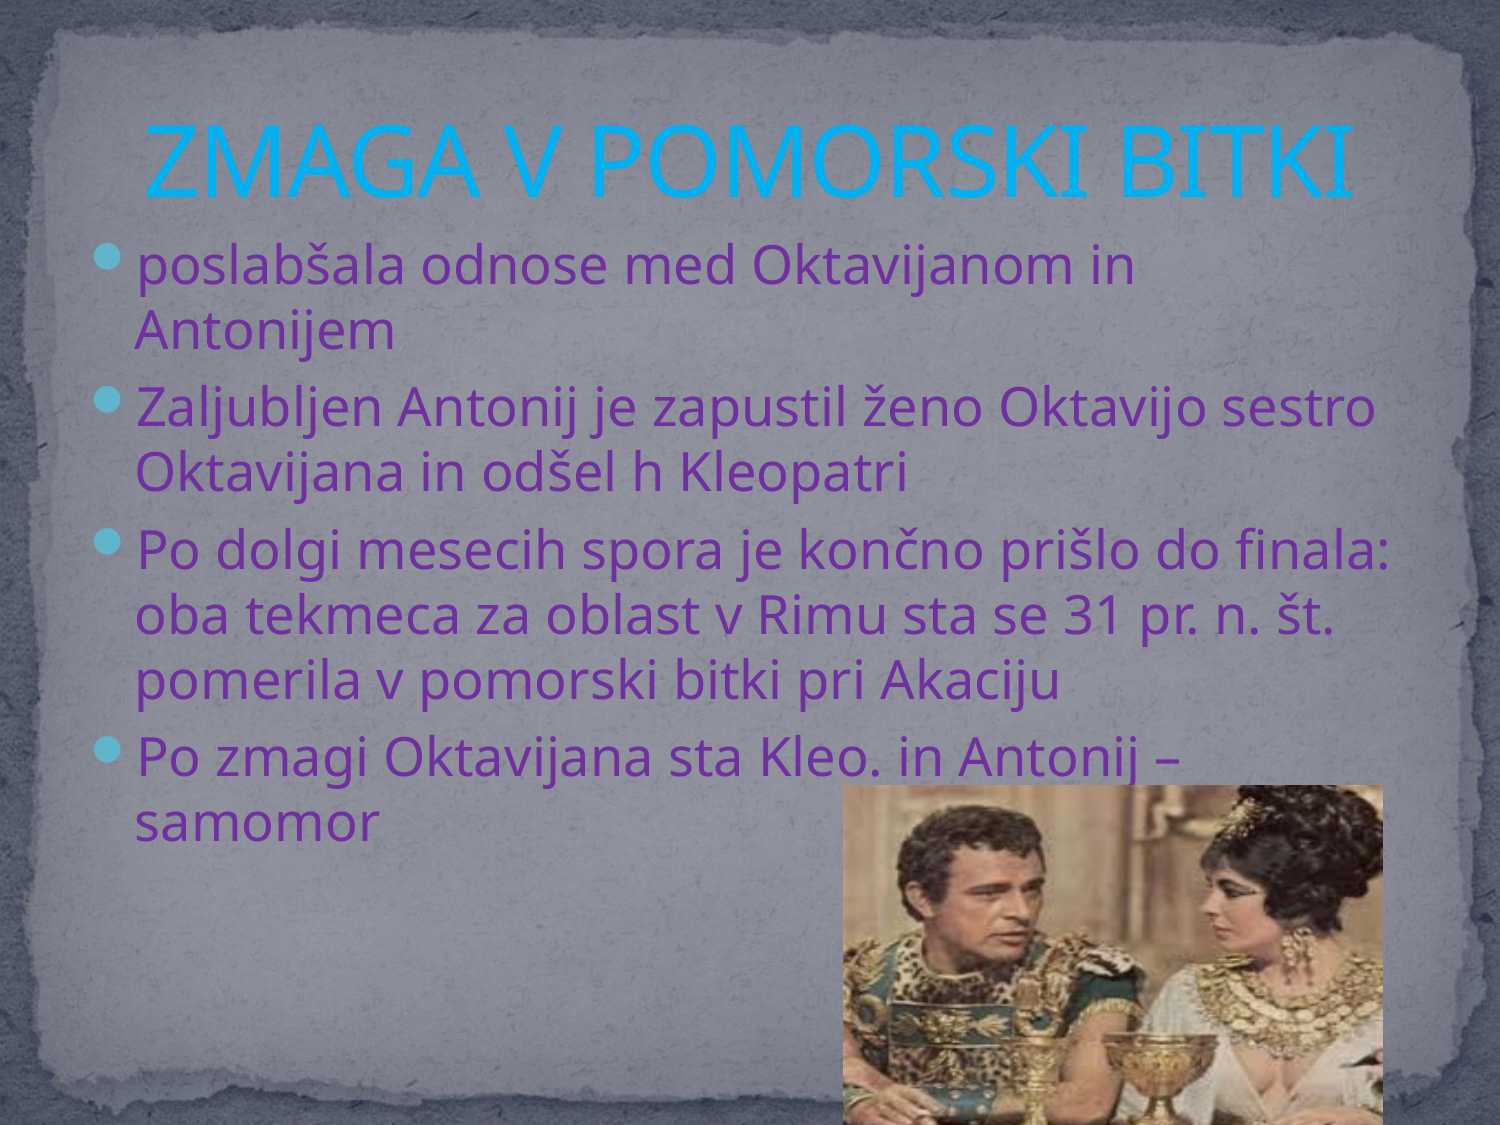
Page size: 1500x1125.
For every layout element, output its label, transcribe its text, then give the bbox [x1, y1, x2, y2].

picture [0, 0, 1500, 1125]
list poslabšala odnose med Oktavijanom in Antonijem Zaljubljen Antonij je zapustil ženo Oktavijo sestro Oktavijana in odšel h Kleopatri Po dolgi mesecih spora je končno prišlo do finala: oba tekmeca za oblast v Rimu sta se 31 pr. n. št. pomerila v pomorski bitki pri Akaciju Po zmagi Oktavijana sta Kleo. in Antonij – samomor [75, 225, 1425, 1090]
title ZMAGA V POMORSKI BITKI [75, 24, 1425, 225]
